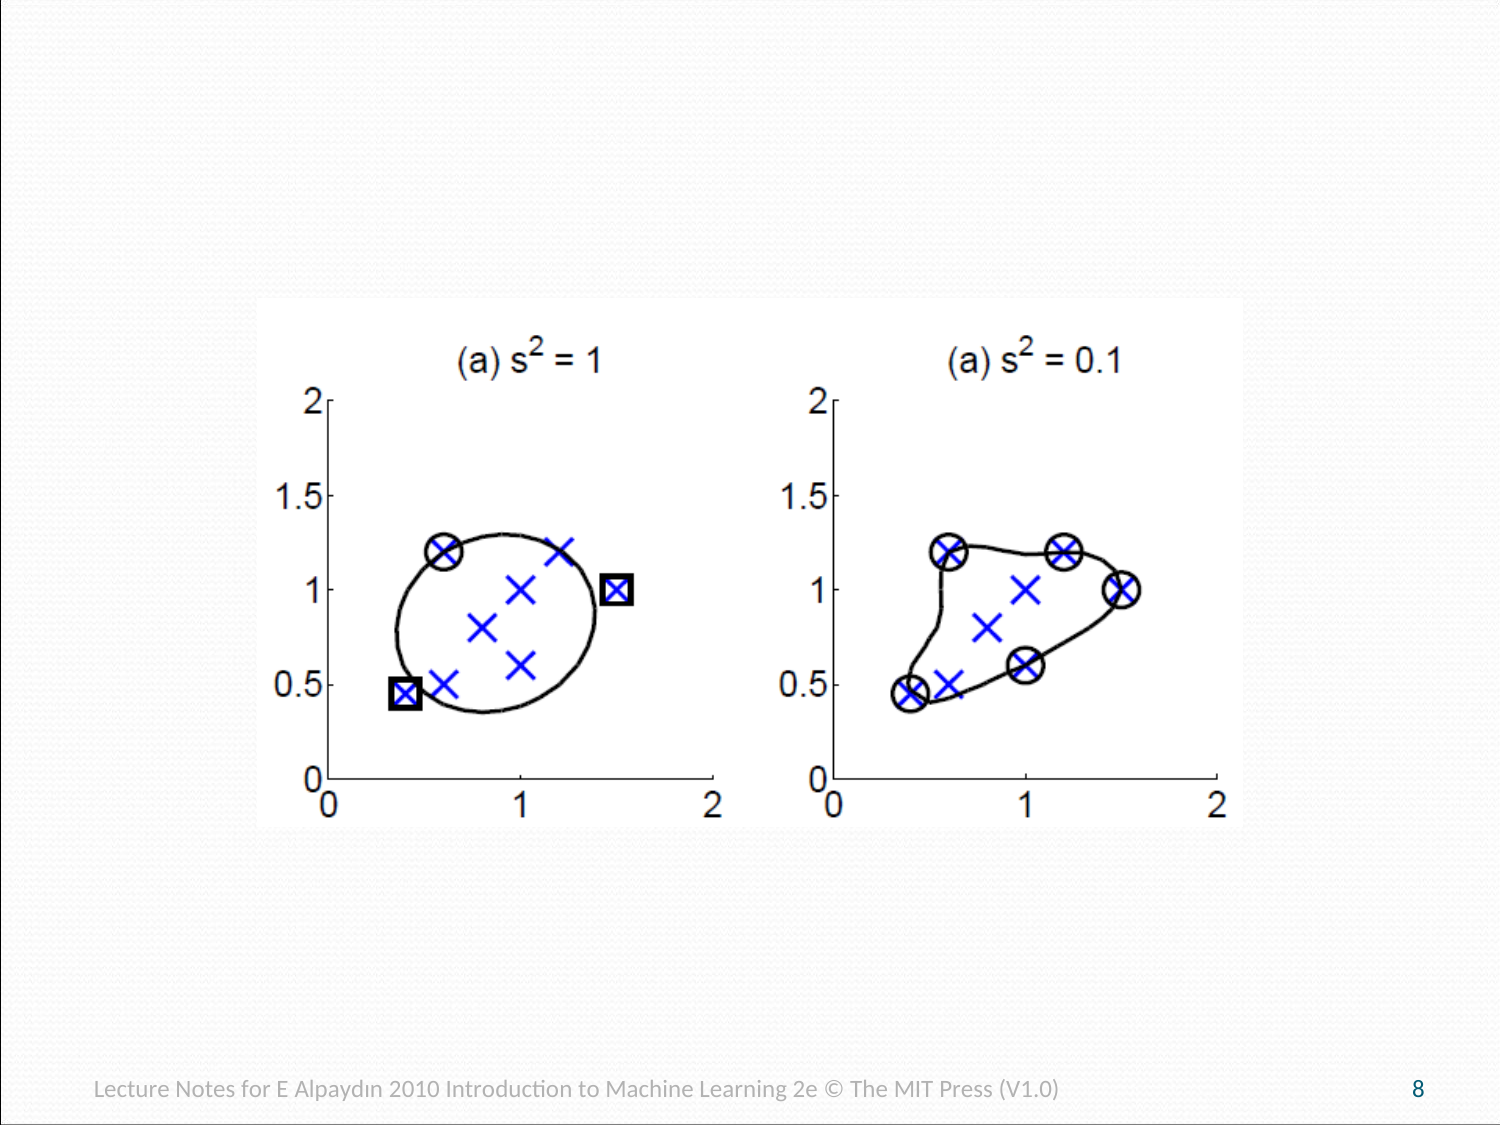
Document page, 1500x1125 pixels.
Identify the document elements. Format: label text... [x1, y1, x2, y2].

picture [0, 0, 1500, 1125]
text_box Lecture Notes for E Alpaydın 2010 Introduction to Machine Learning 2e © The MIT Press (V1.0) [93, 1042, 1254, 1103]
text_box <number> [1299, 1042, 1426, 1103]
